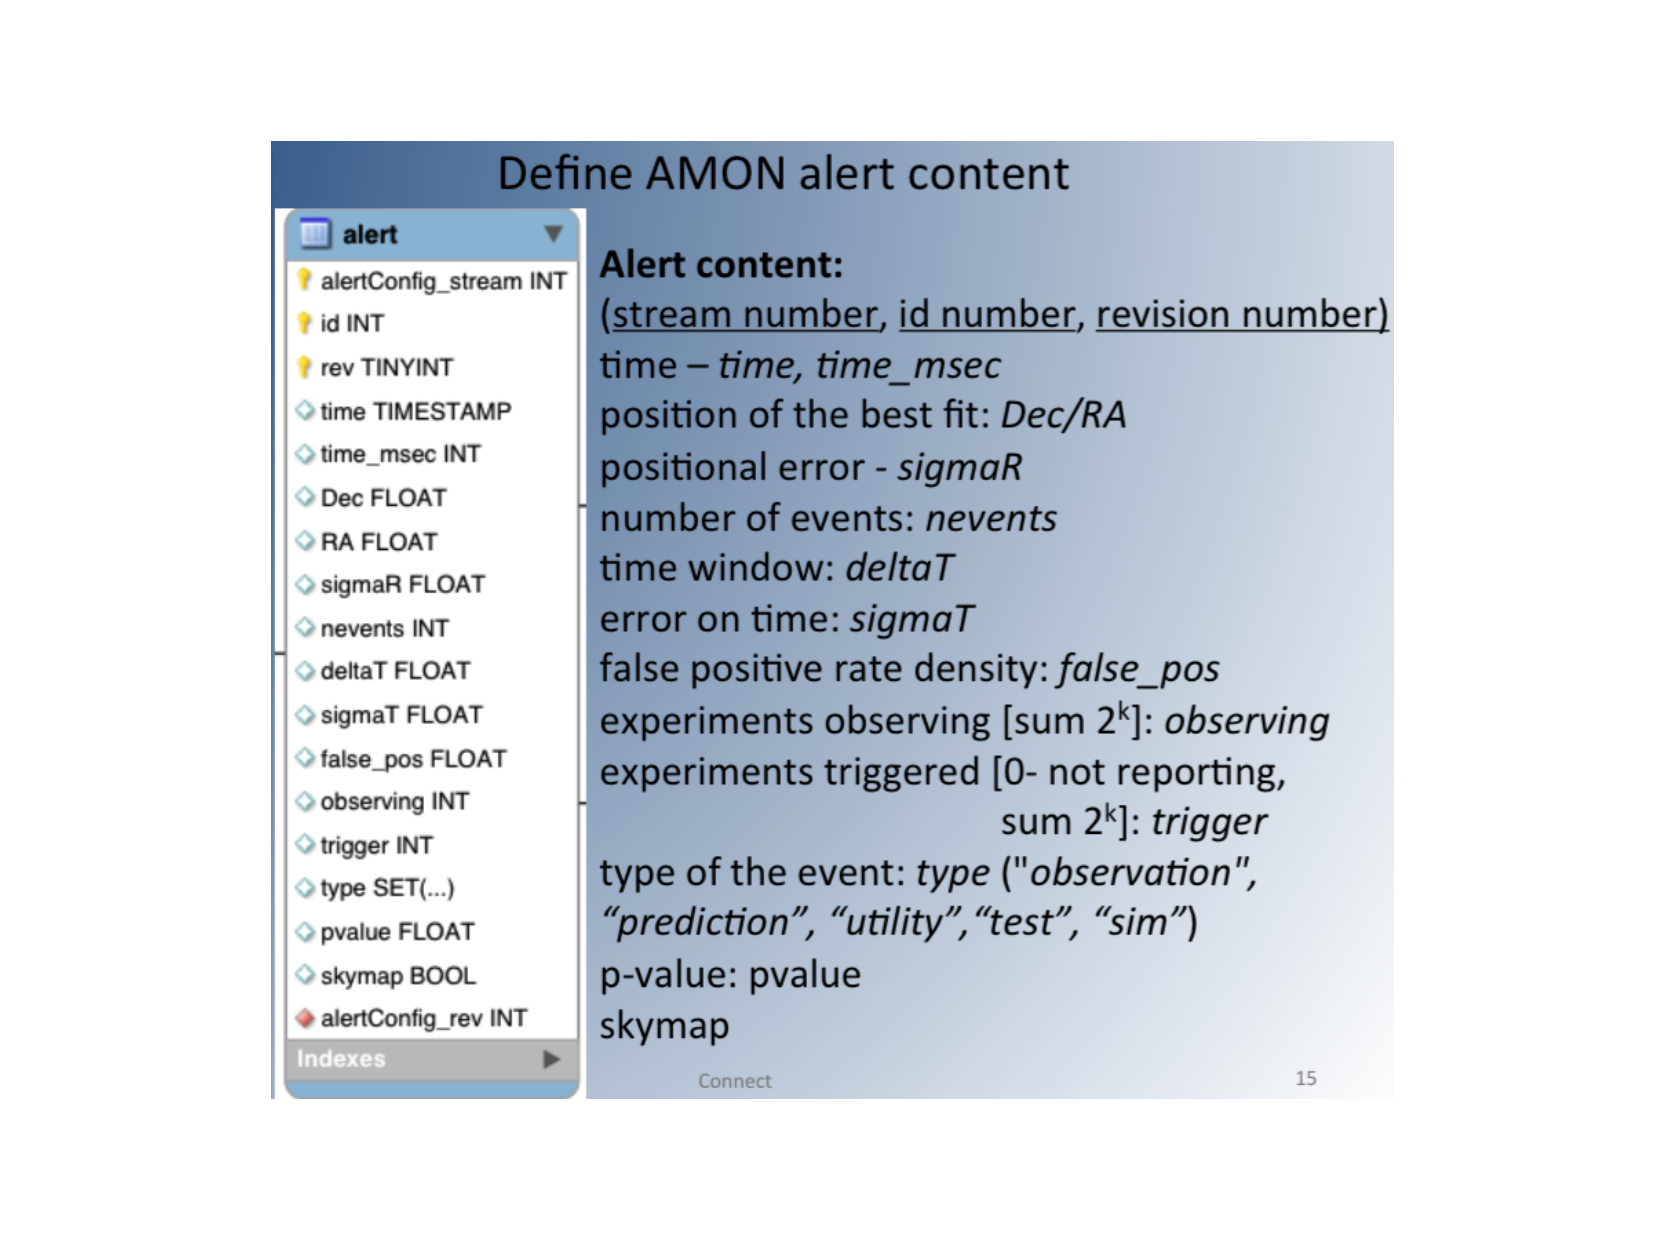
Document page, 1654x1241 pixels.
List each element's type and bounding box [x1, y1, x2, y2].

picture [271, 141, 1394, 1099]
